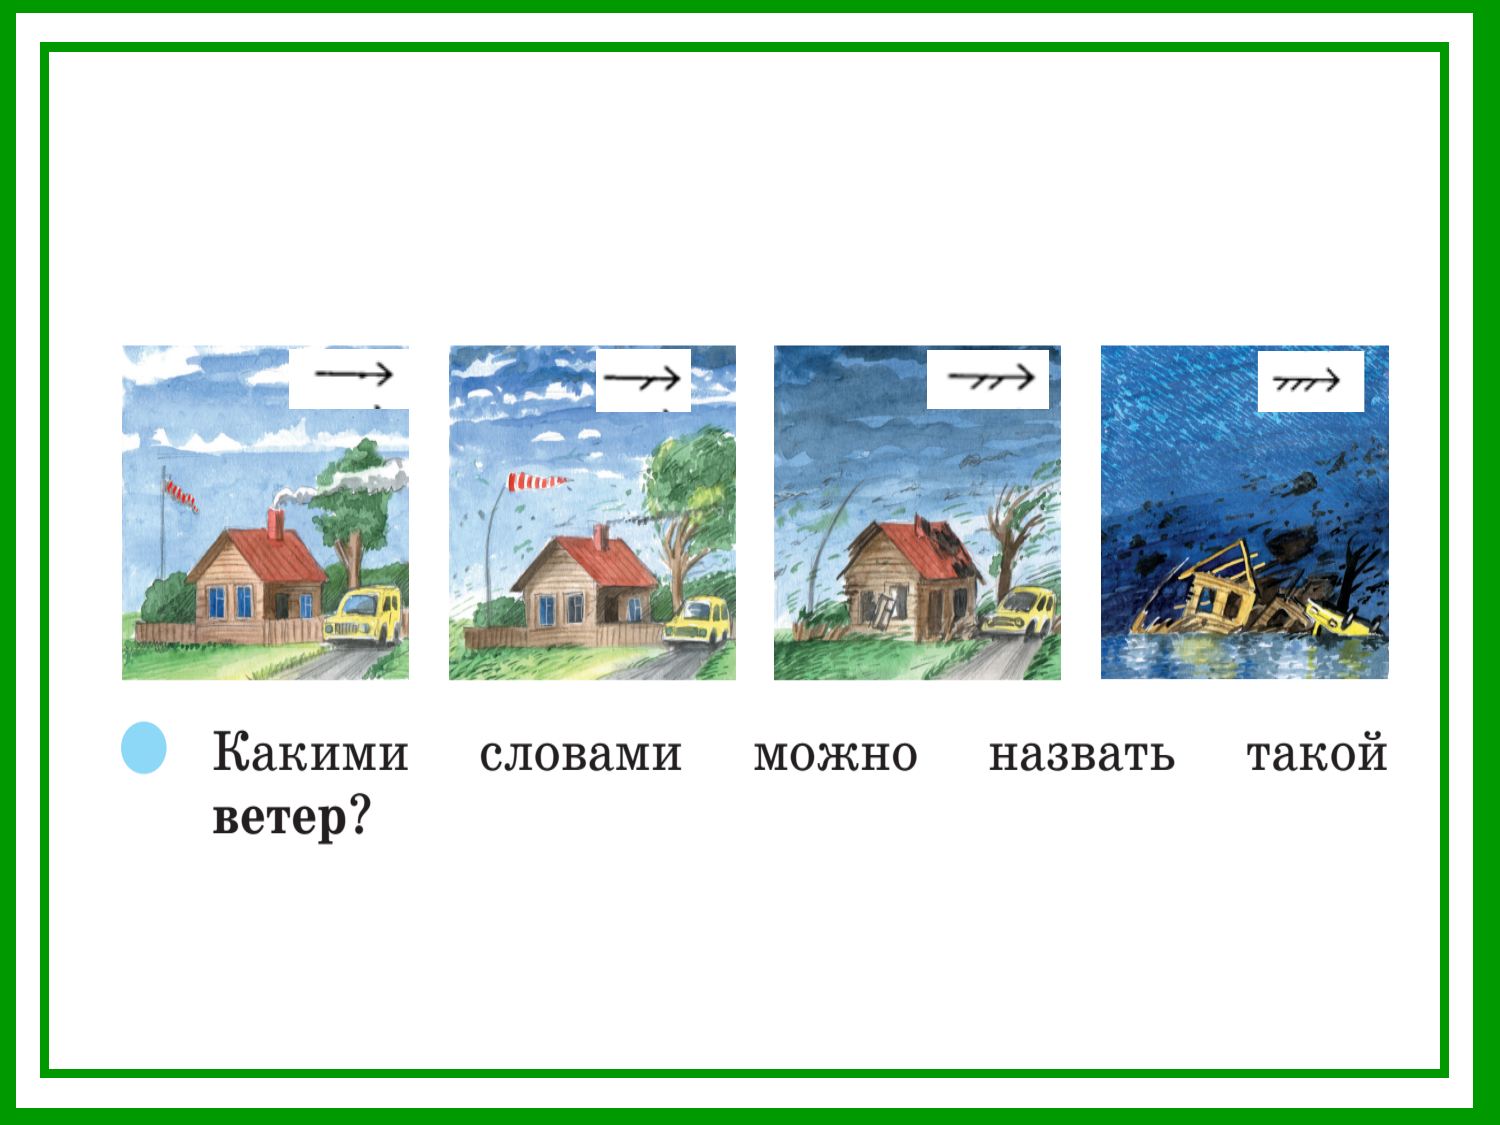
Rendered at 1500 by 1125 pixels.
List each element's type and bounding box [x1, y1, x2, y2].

picture [100, 321, 1424, 854]
